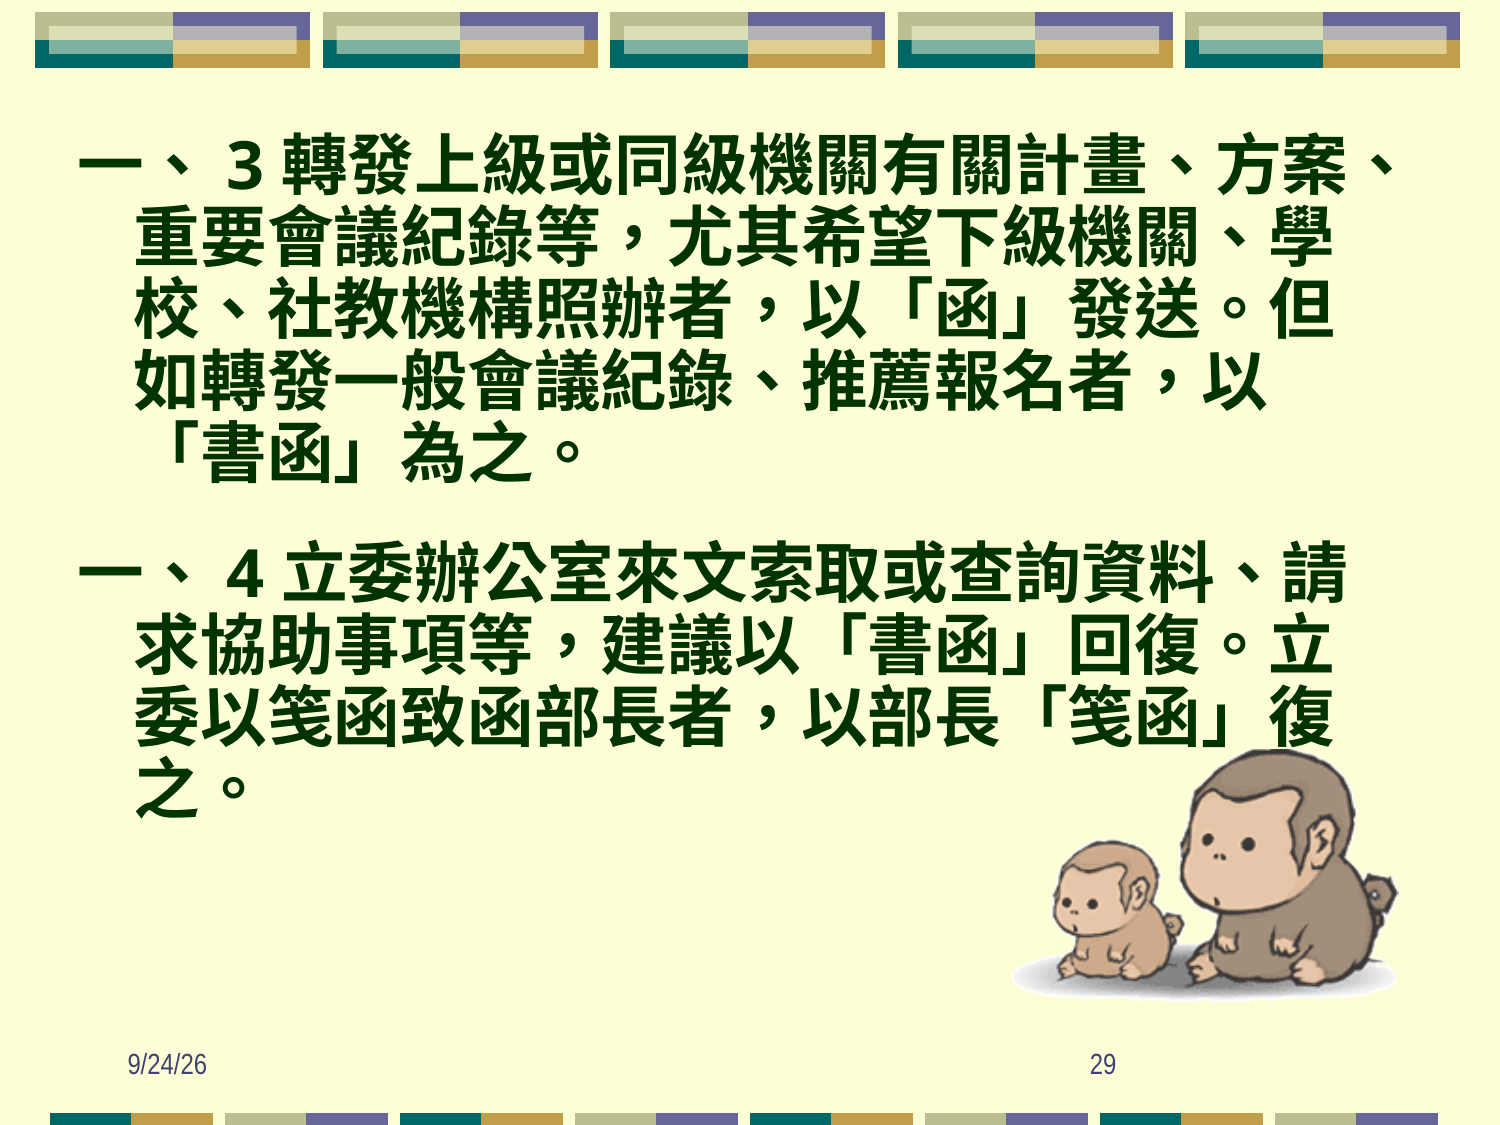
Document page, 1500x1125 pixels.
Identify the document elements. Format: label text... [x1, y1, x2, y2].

list [50, 99, 1012, 526]
text_box [1074, 1012, 1388, 1088]
text_box [1012, 50, 1463, 150]
picture [1012, 750, 1399, 1002]
text_box [112, 1012, 426, 1088]
text_box 一、3轉發上級或同級機關有關計畫、方案、重要會議紀錄等，尤其希望下級機關、學校、社教機構照辦者，以「函」發送。但如轉發一般會議紀錄、推薦報名者，以「書函」為之。 一、4立委辦公室來文索取或查詢資料、請求協助事項等，建議以「書函」回復。立委以笺函致函部長者，以部長「笺函」復之。 [62, 125, 1375, 850]
